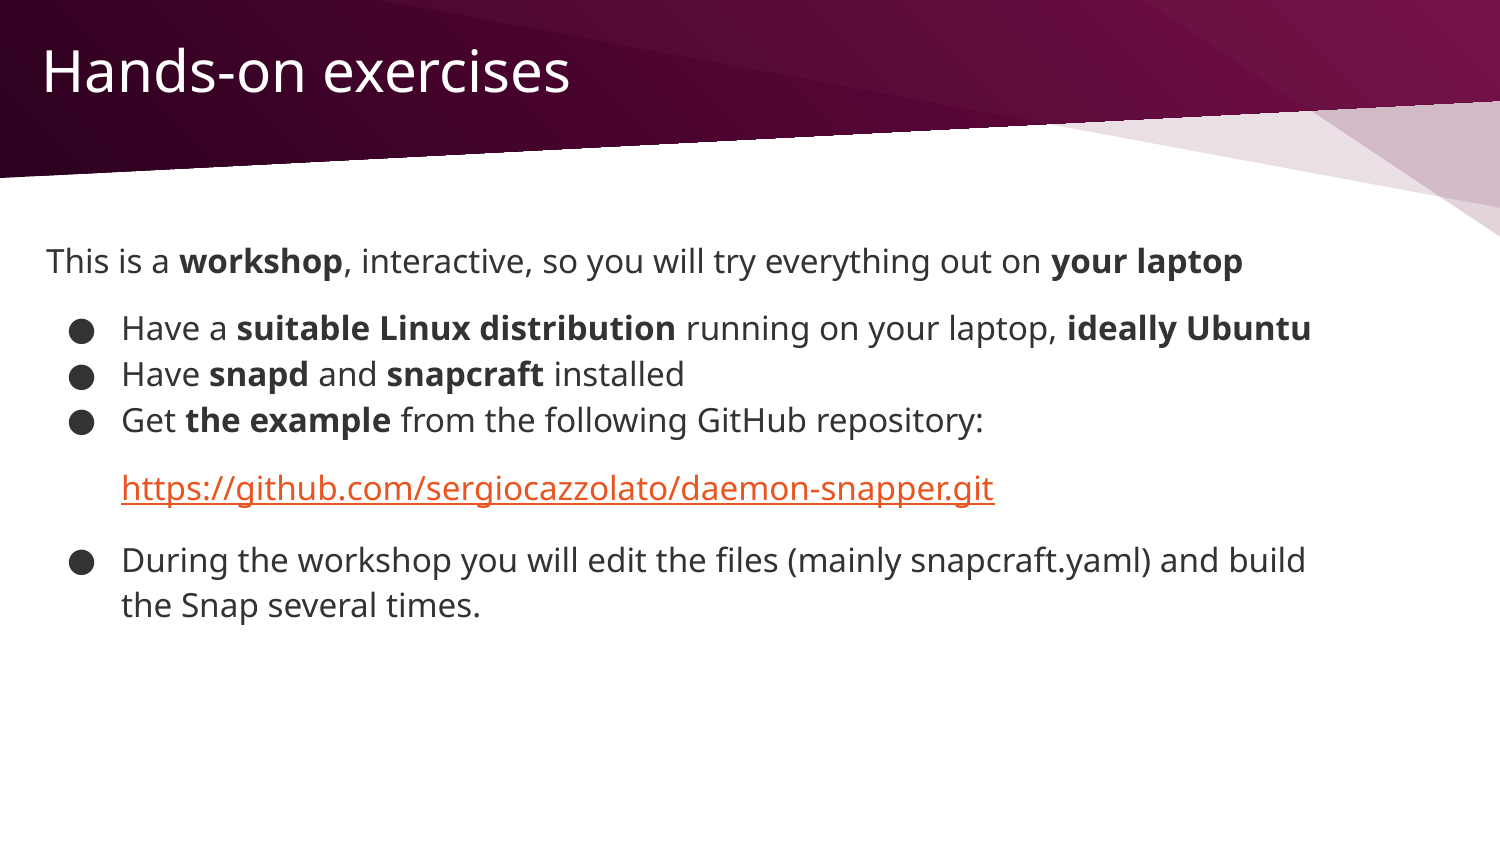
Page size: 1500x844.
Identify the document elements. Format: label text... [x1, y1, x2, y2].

list This is a workshop, interactive, so you will try everything out on your laptop Have a suitable Linux distribution running on your laptop, ideally Ubuntu Have snapd and snapcraft installed Get the example from the following GitHub repository: https://github.com/sergiocazzolato/daemon-snapper.git During the workshop you will edit the files (mainly snapcraft.yaml) and build the Snap several times. [35, 229, 1324, 789]
title Hands-on exercises [41, 5, 1336, 134]
